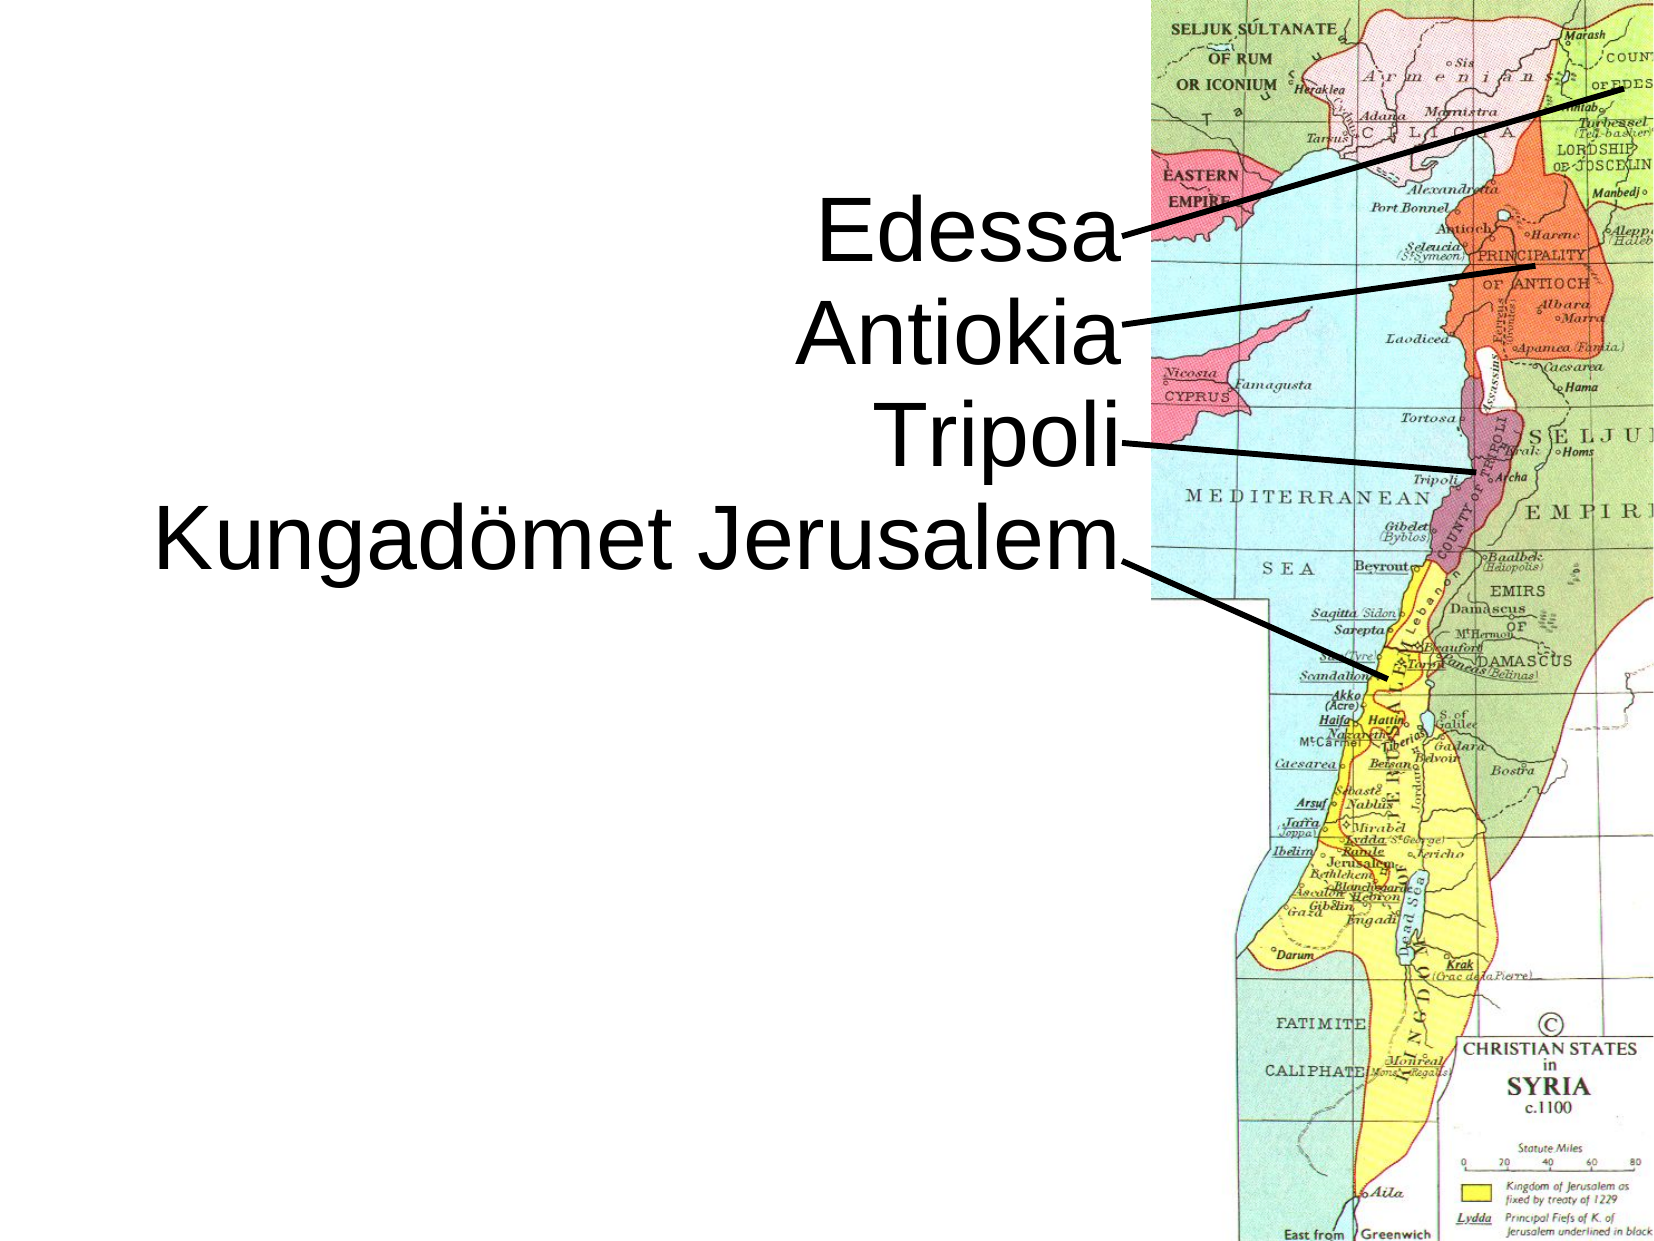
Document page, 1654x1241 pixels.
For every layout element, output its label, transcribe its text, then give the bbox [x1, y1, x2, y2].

picture [1151, 0, 1654, 1241]
title Edessa Antiokia Tripoli Kungadömet Jerusalem [147, 59, 1123, 709]
